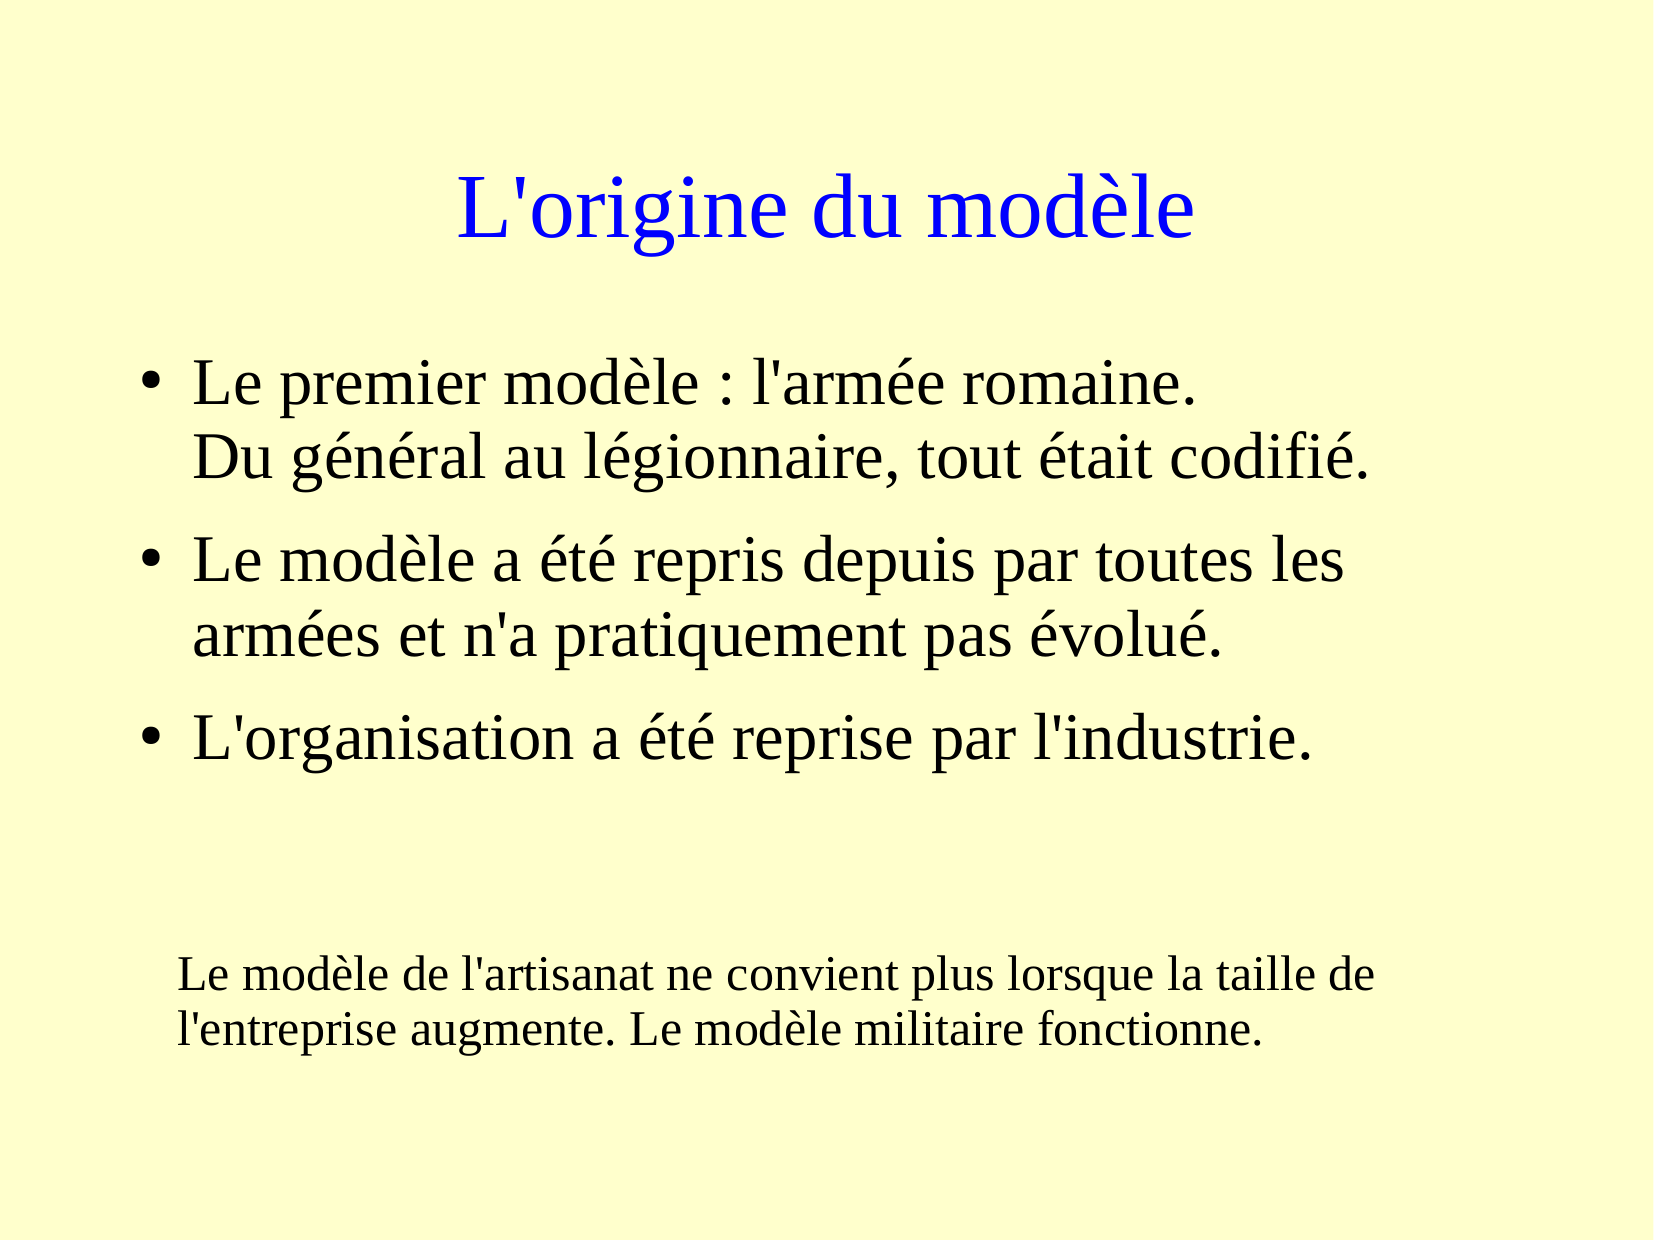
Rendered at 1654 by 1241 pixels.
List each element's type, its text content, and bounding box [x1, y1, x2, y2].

text_box Le modèle de l'artisanat ne convient plus lorsque la taille de l'entreprise augmente. Le modèle militaire fonctionne. [176, 945, 1421, 1067]
list Le premier modèle : l'armée romaine. Du général au légionnaire, tout était codifié. Le modèle a été repris depuis par toutes les armées et n'a pratiquement pas évolué. L'organisation a été reprise par l'industrie. [121, 344, 1534, 887]
title L'origine du modèle [121, 102, 1534, 311]
